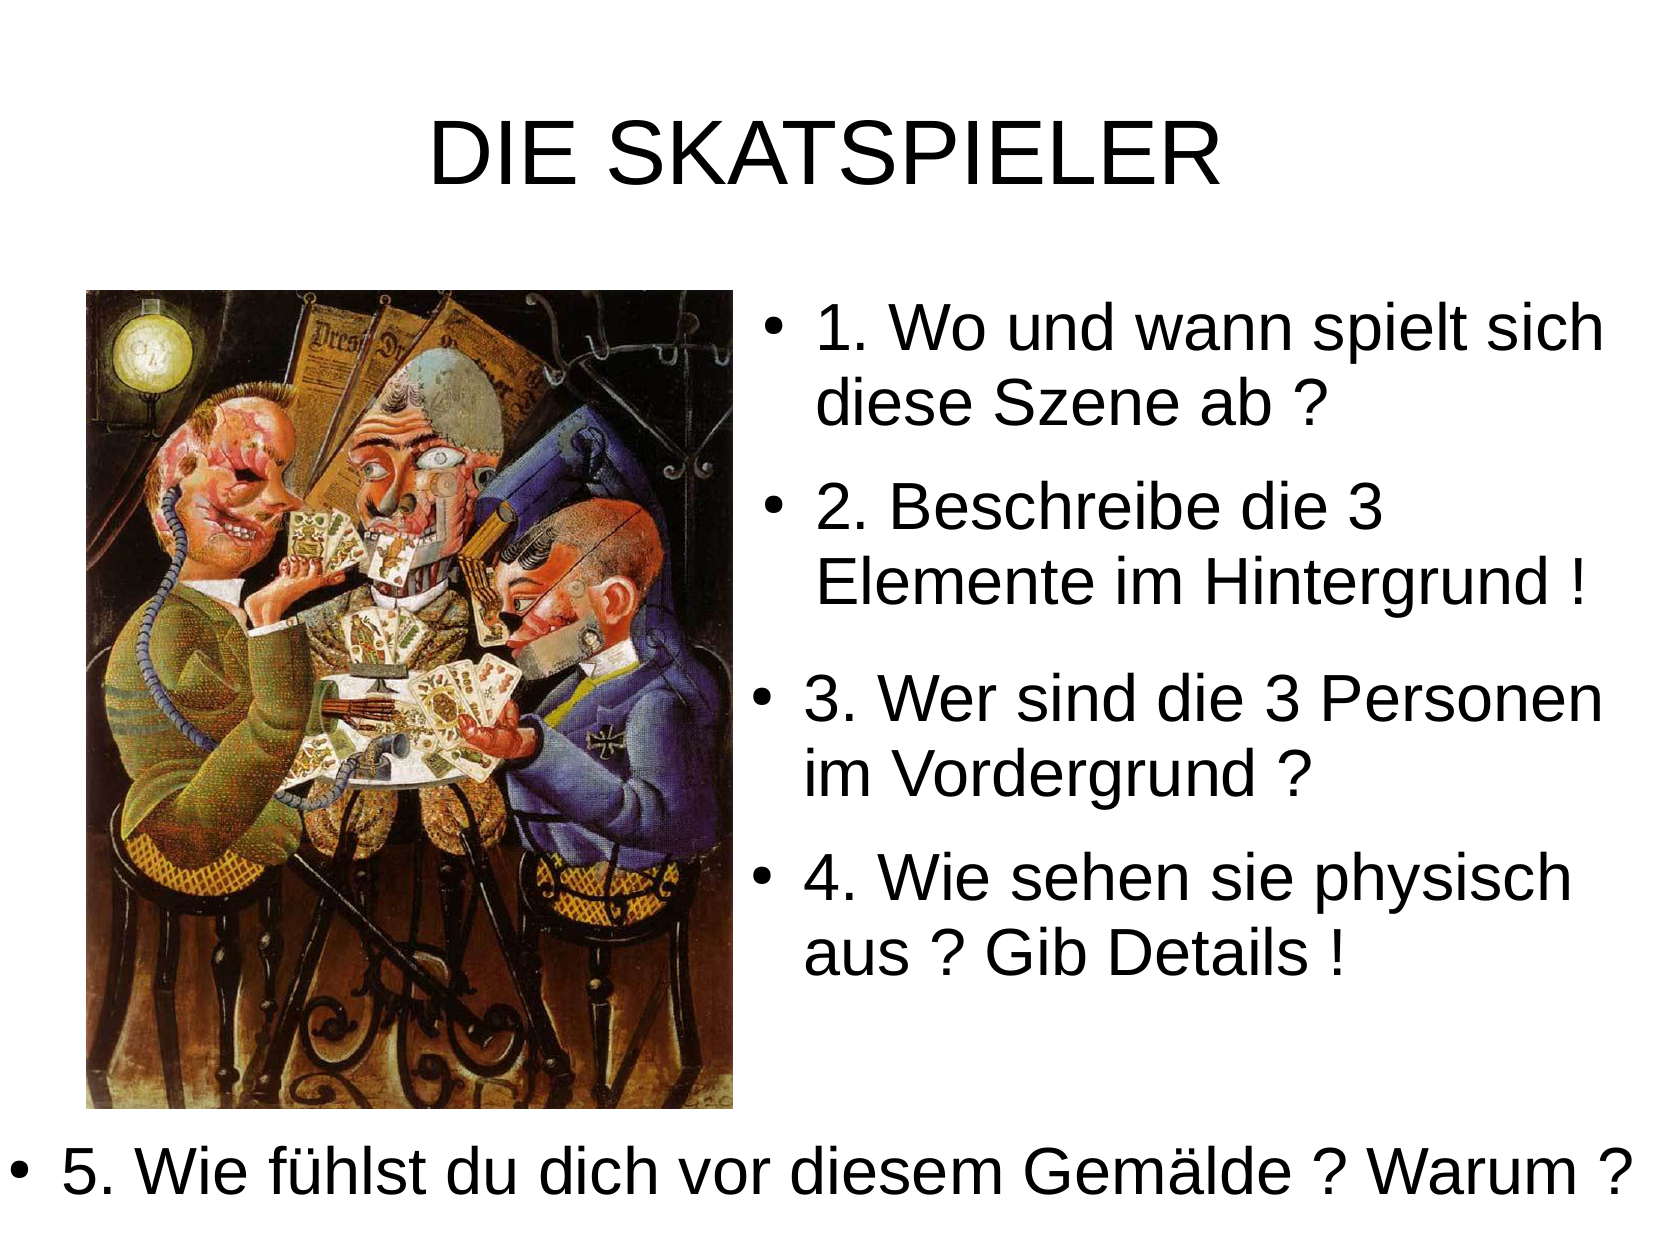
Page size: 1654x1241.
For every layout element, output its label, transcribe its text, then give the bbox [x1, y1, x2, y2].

list 3. Wer sind die 3 Personen im Vordergrund ? 4. Wie sehen sie physisch aus ? Gib Details ! [732, 661, 1619, 1095]
title DIE SKATSPIELER [82, 49, 1571, 257]
list 1. Wo und wann spielt sich diese Szene ab ? 2. Beschreibe die 3 Elemente im Hintergrund ! [744, 290, 1619, 661]
picture [86, 290, 733, 1109]
text_box 5. Wie fühlst du dich vor diesem Gemälde ? Warum ? [0, 1133, 1654, 1209]
